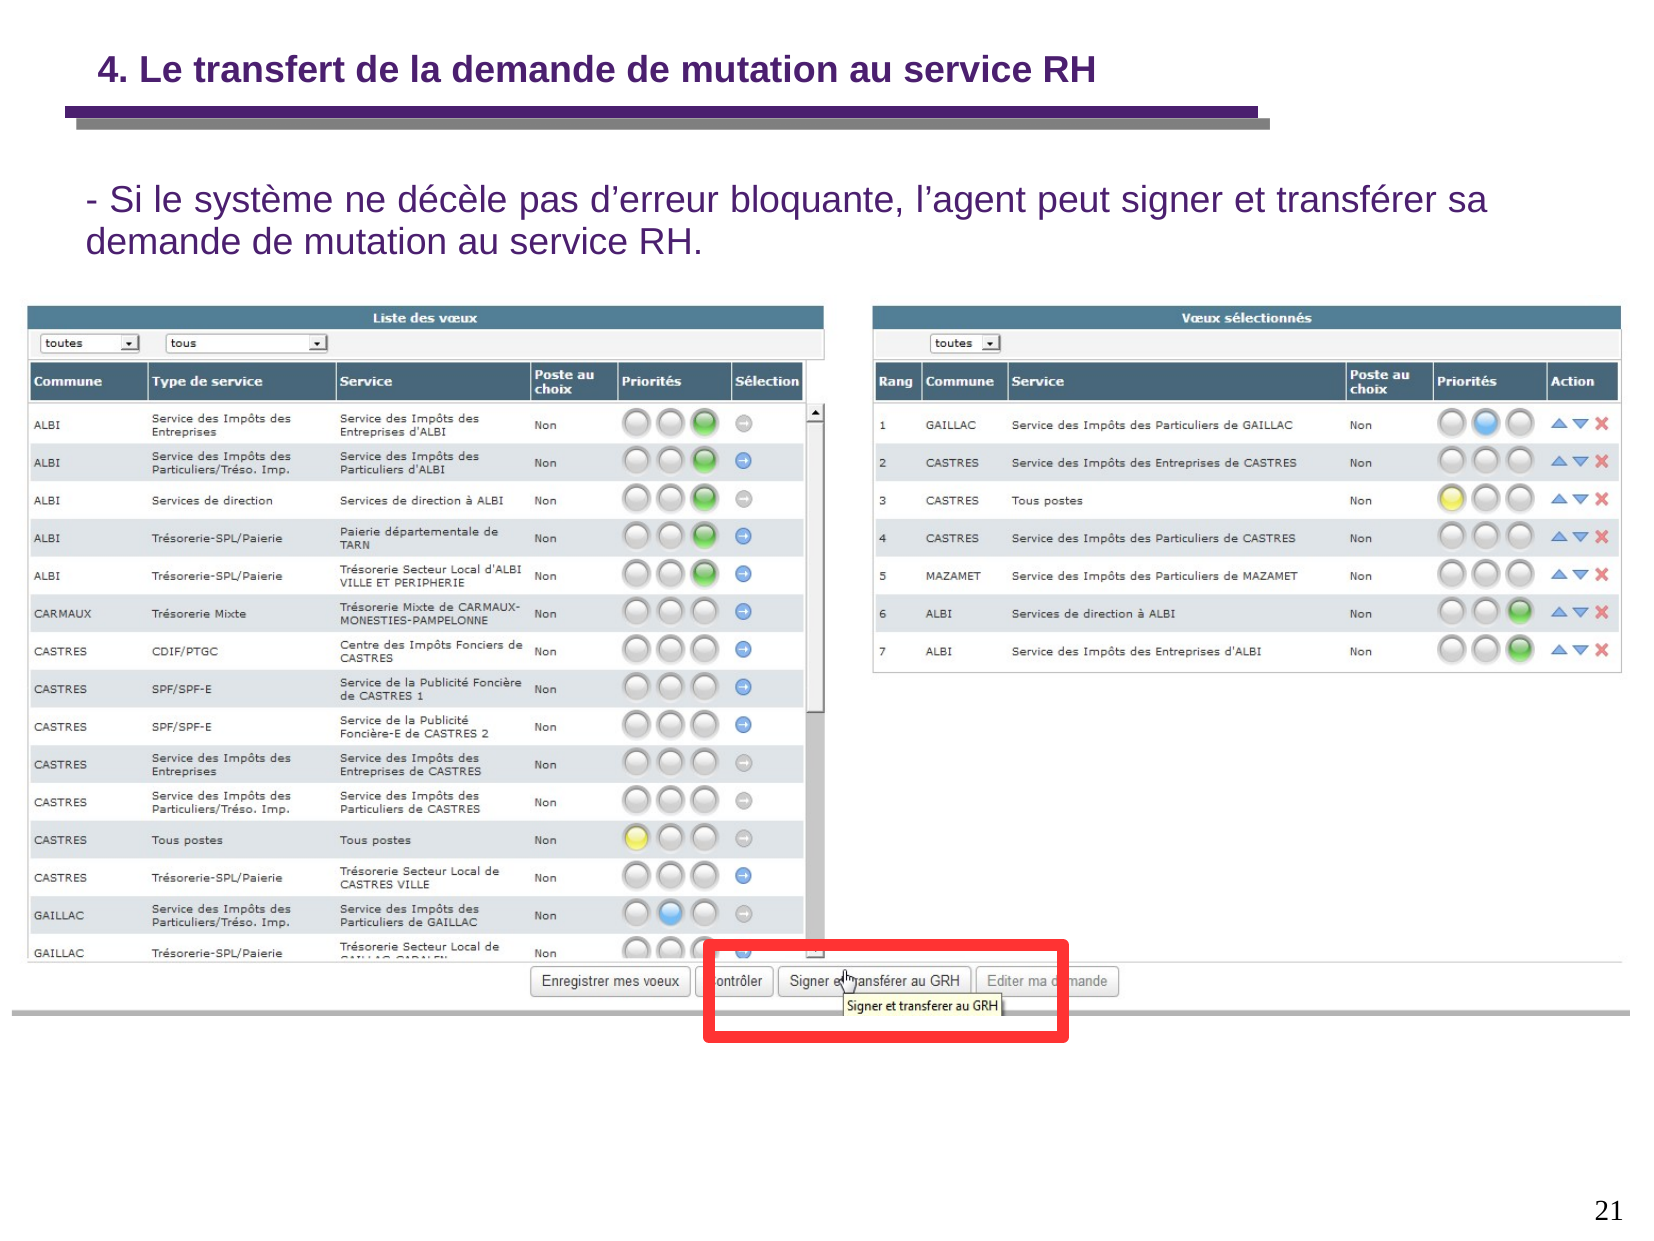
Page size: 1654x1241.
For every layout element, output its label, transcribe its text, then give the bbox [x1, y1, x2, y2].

picture [11, 295, 1630, 1016]
text_box 4. Le transfert de la demande de mutation au service RH [82, 130, 1113, 135]
picture [715, 951, 1057, 1016]
text_box - Si le système ne décèle pas d’erreur bloquante, l’agent peut signer et transférer sa demande de mutation au service RH. [70, 171, 1595, 271]
text_box 4. Le transfert de la demande de mutation au service RH [82, 41, 1113, 106]
